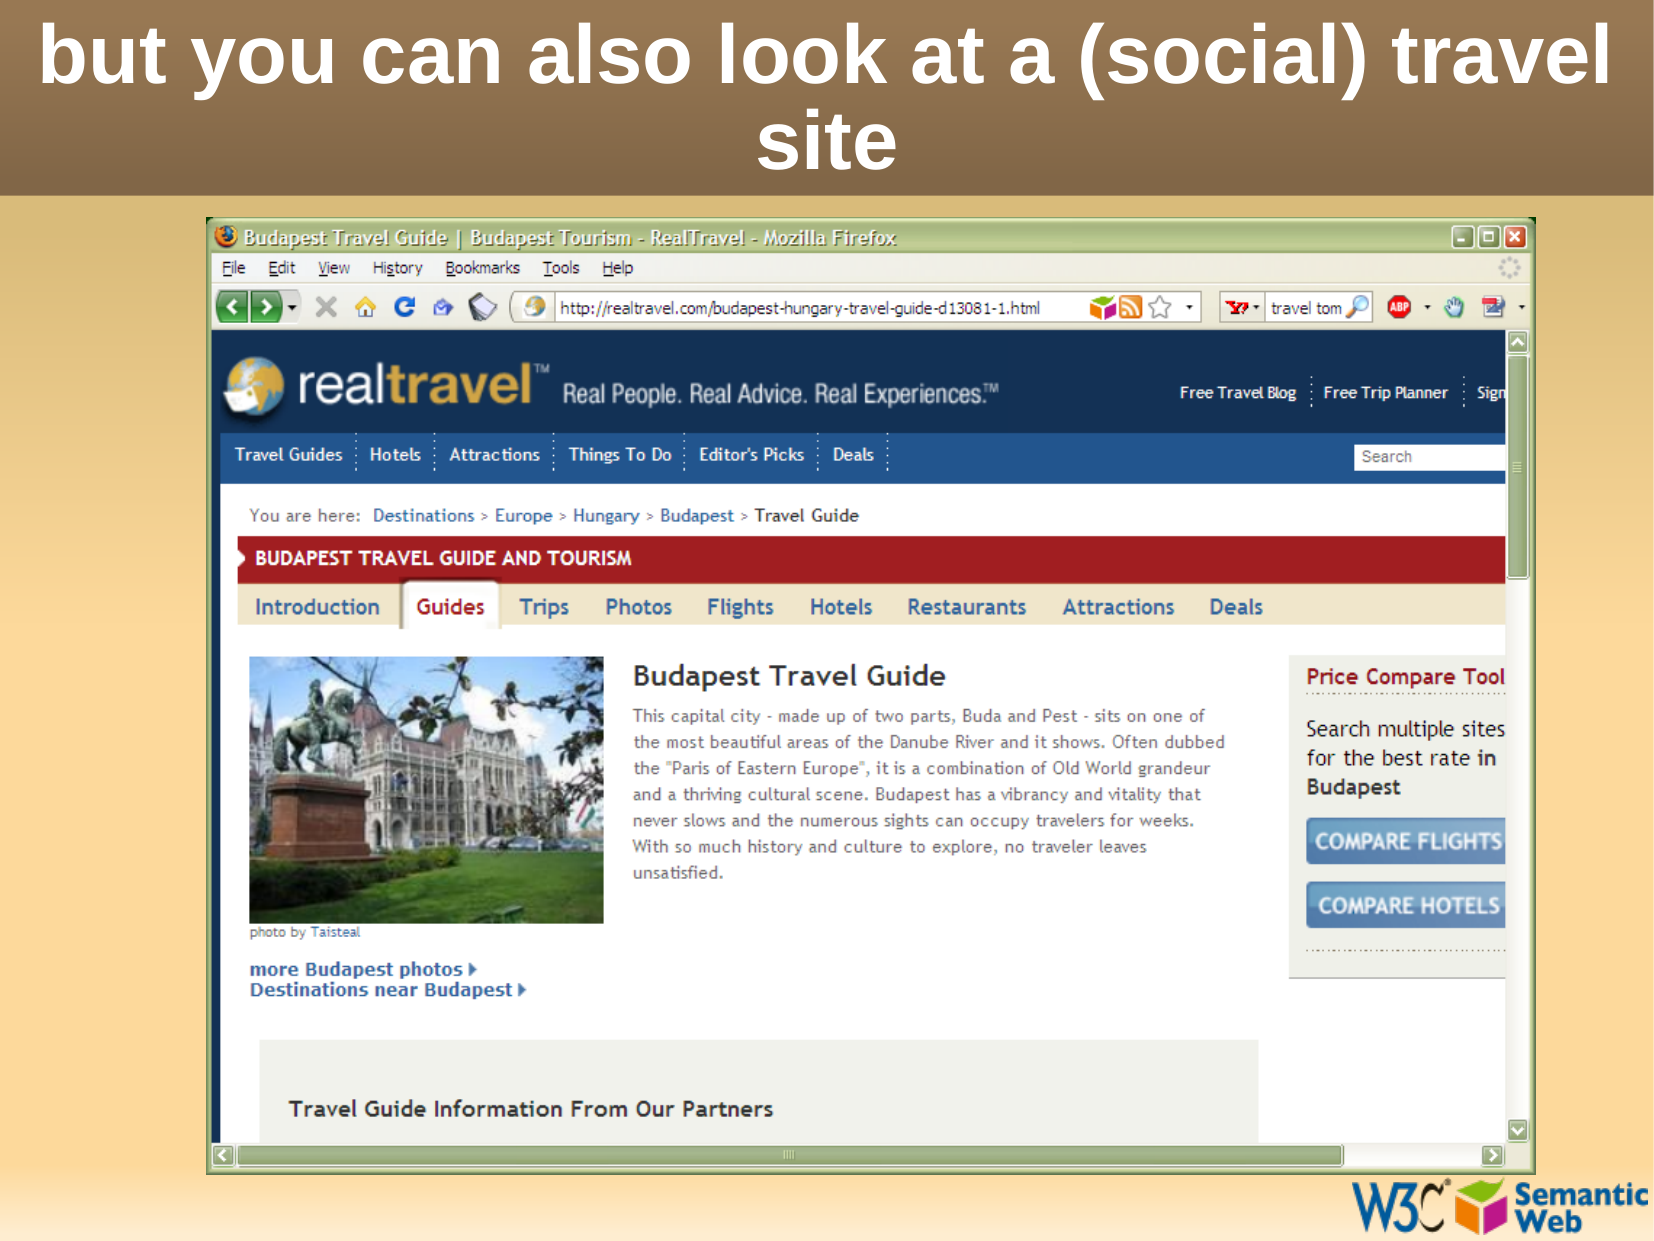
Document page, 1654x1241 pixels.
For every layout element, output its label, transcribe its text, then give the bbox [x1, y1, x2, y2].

title but you can also look at a (social) travel site [0, 0, 1654, 196]
picture [0, 196, 1654, 1241]
